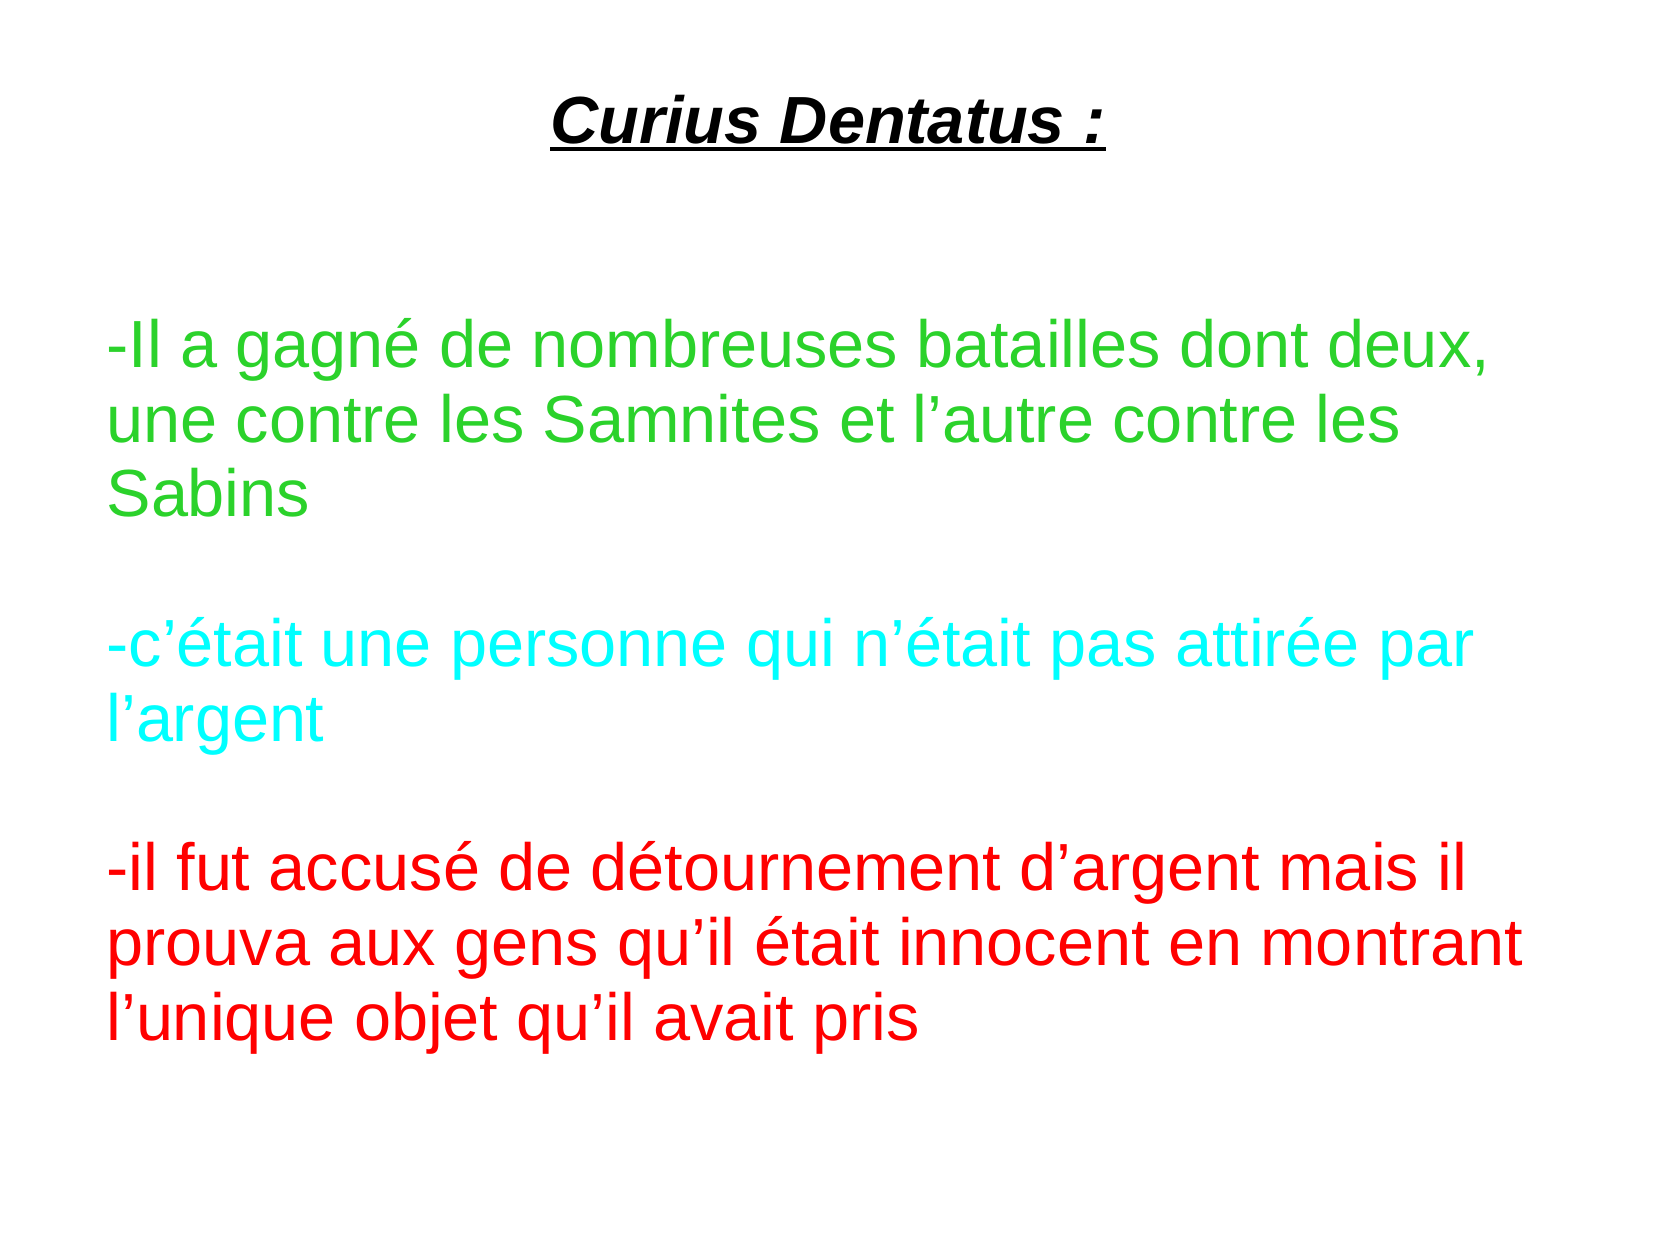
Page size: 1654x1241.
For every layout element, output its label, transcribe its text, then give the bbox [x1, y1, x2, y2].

subtitle Curius Dentatus : -Il a gagné de nombreuses batailles dont deux, une contre les Samnites et l’autre contre les Sabins -c’était une personne qui n’était pas attirée par l’argent -il fut accusé de détournement d’argent mais il prouva aux gens qu’il était innocent en montrant l’unique objet qu’il avait pris [106, 82, 1595, 1055]
